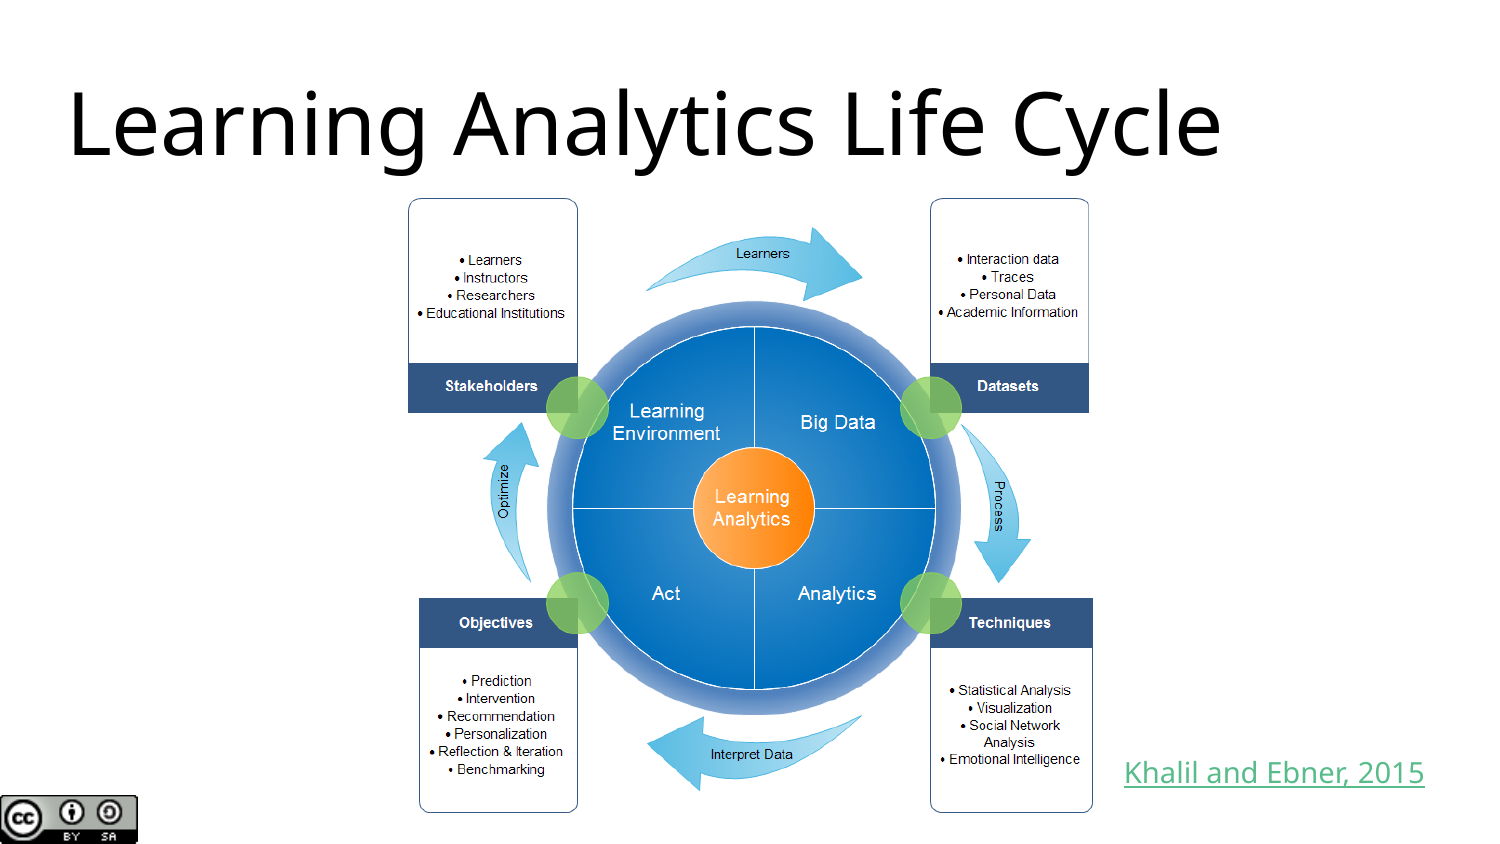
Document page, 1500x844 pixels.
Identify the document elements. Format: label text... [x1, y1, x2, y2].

title Learning Analytics Life Cycle [51, 51, 1449, 189]
list Khalil and Ebner, 2015 [1108, 733, 1449, 813]
picture [398, 188, 1102, 822]
picture [0, 795, 138, 844]
